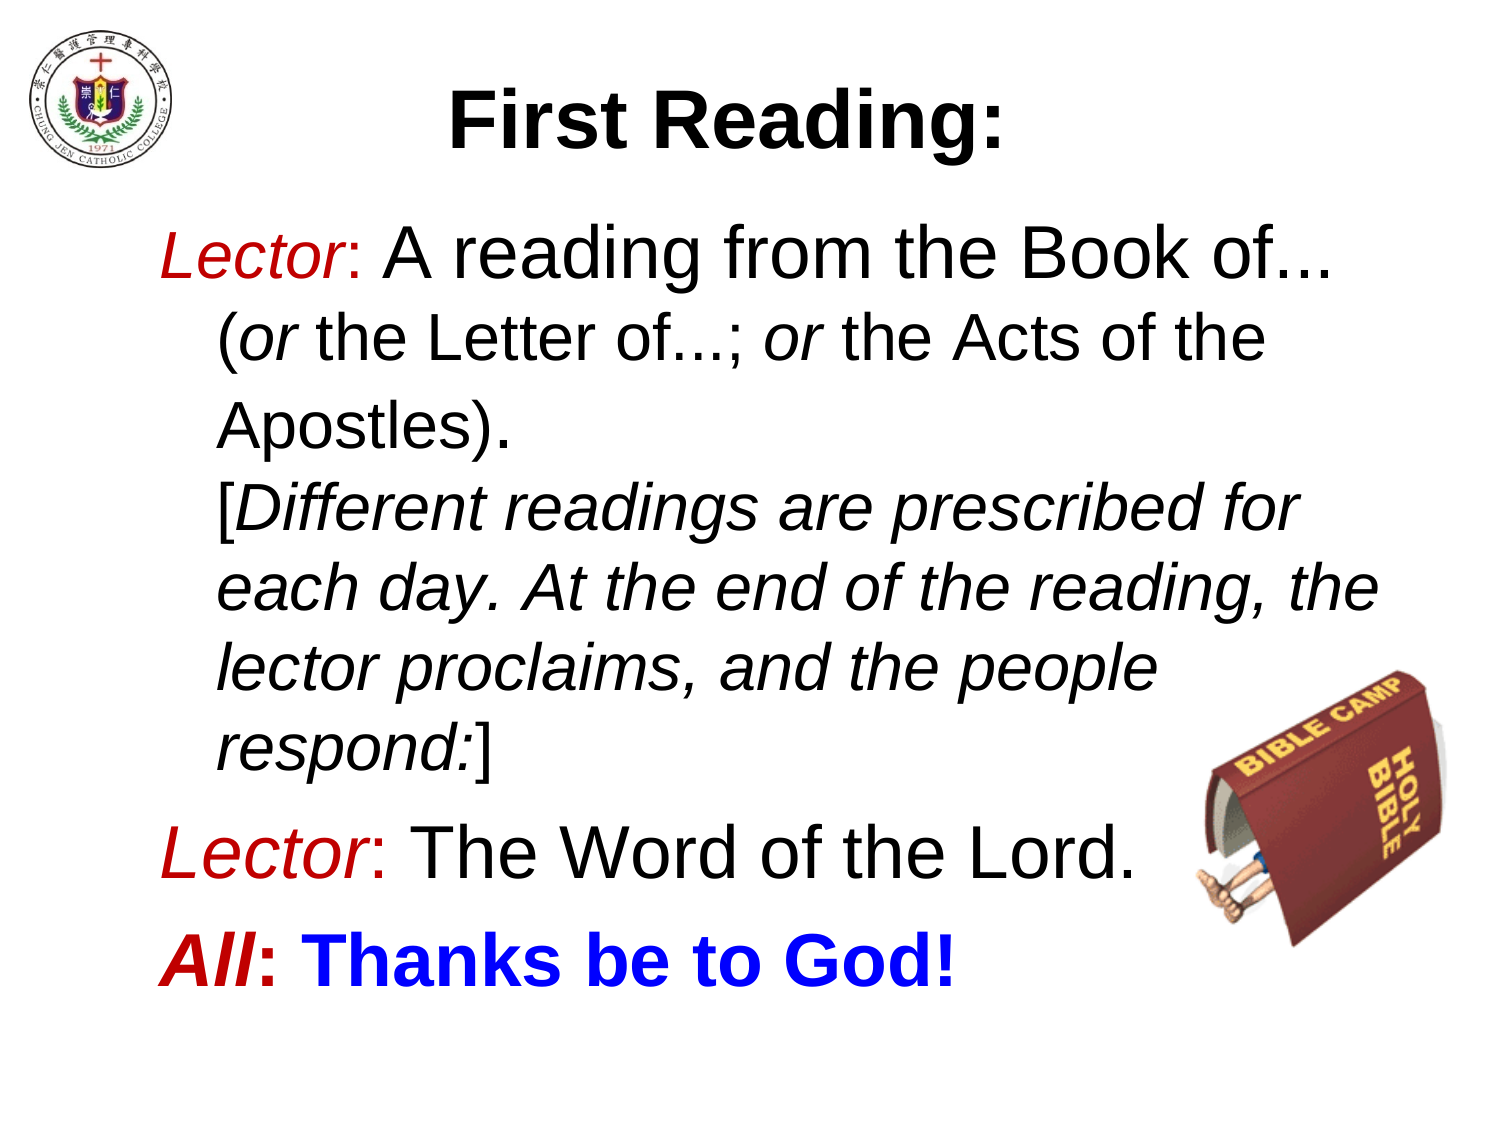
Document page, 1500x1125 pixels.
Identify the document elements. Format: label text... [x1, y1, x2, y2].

list Lector: A reading from the Book of... (or the Letter of...; or the Acts of the Apostles). [Different readings are prescribed for each day. At the end of the reading, the lector proclaims, and the people respond:] Lector: The Word of the Lord. All: Thanks be to God! [88, 196, 1459, 1024]
picture [1163, 657, 1477, 970]
title First Reading: [150, 42, 1306, 188]
